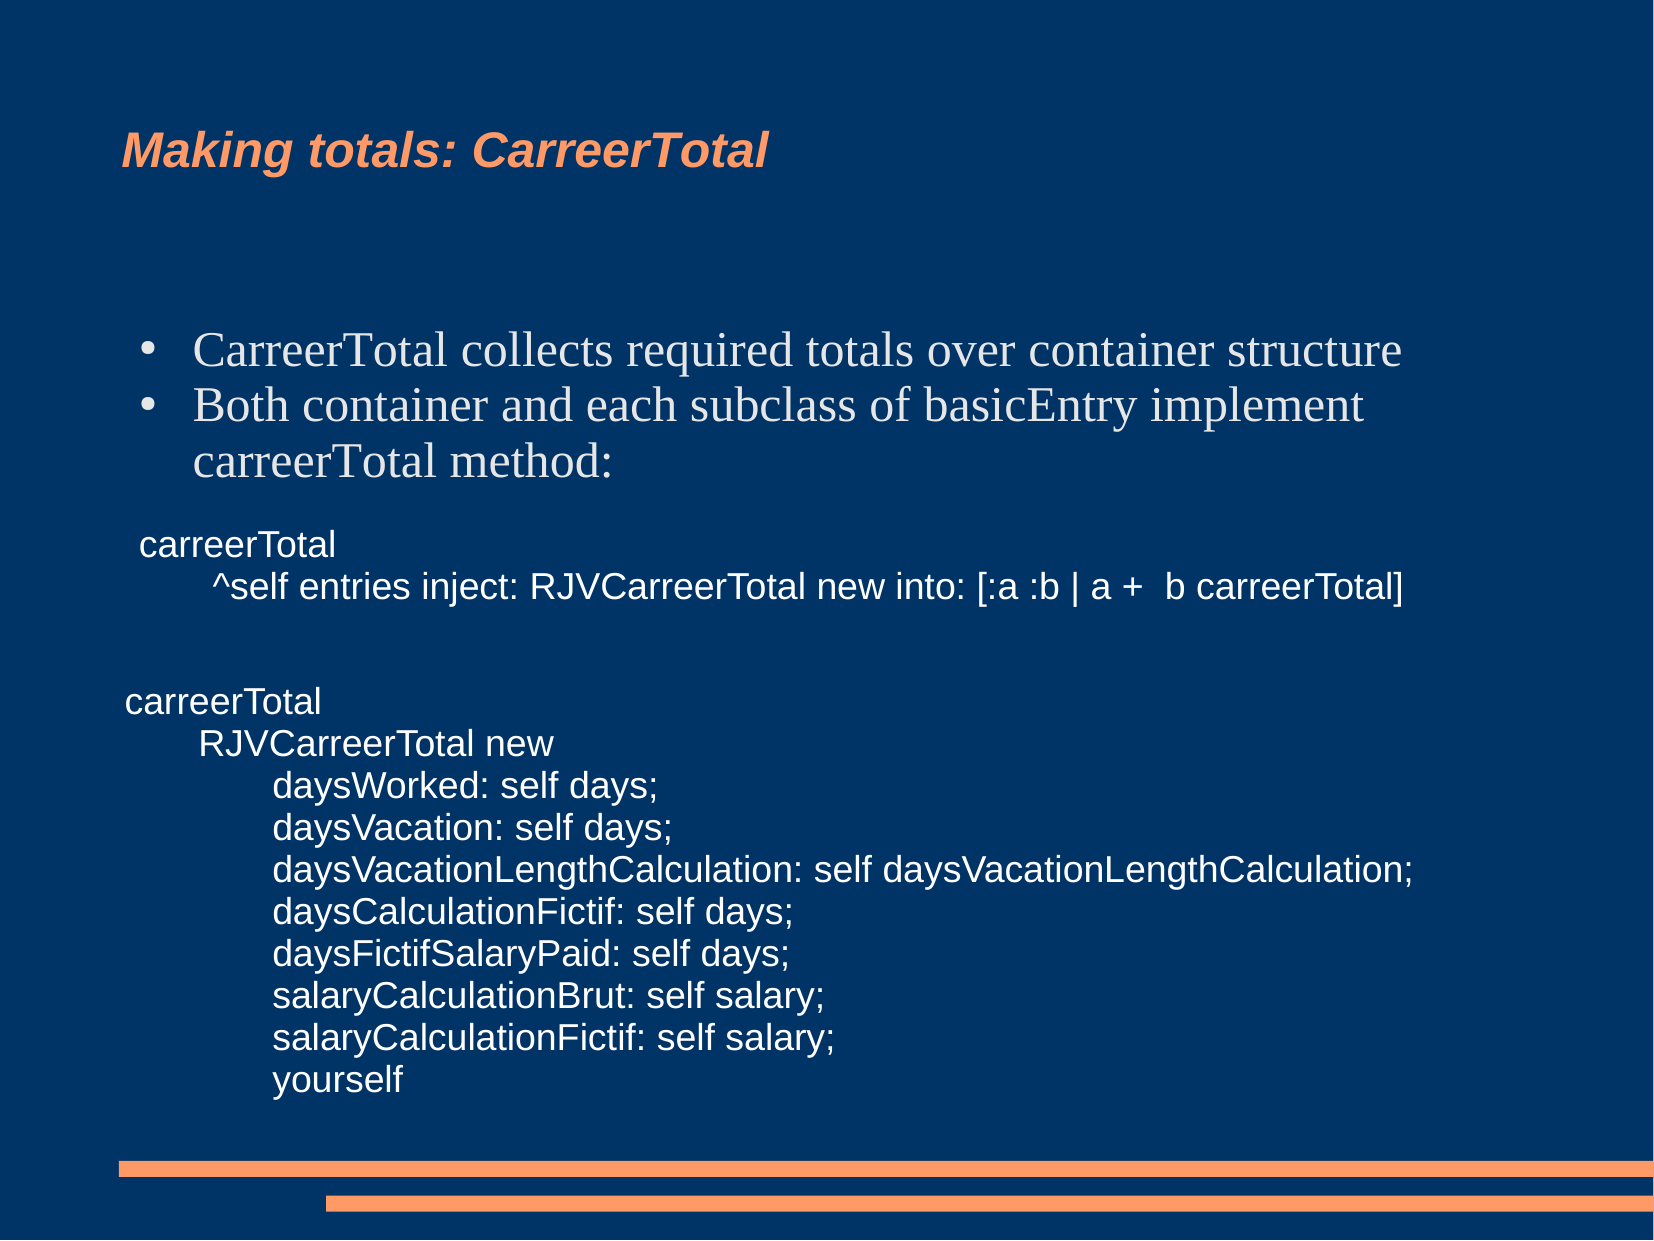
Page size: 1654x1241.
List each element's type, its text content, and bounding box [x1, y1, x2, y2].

list CarreerTotal collects required totals over container structure Both container and each subclass of basicEntry implement carreerTotal method: [121, 322, 1561, 1132]
text_box carreerTotal RJVCarreerTotal new daysWorked: self days; daysVacation: self days; daysVacationLengthCalculation: self daysVacationLengthCalculation; daysCalculationFictif: self days; daysFictifSalaryPaid: self days; salaryCalculationBrut: self salary; salaryCalculationFictif: self salary; yourself [109, 673, 1543, 1151]
text_box carreerTotal ^self entries inject: RJVCarreerTotal new into: [:a :b | a + b carreerTotal] [124, 515, 1430, 615]
title Making totals: CarreerTotal [121, 46, 1534, 254]
